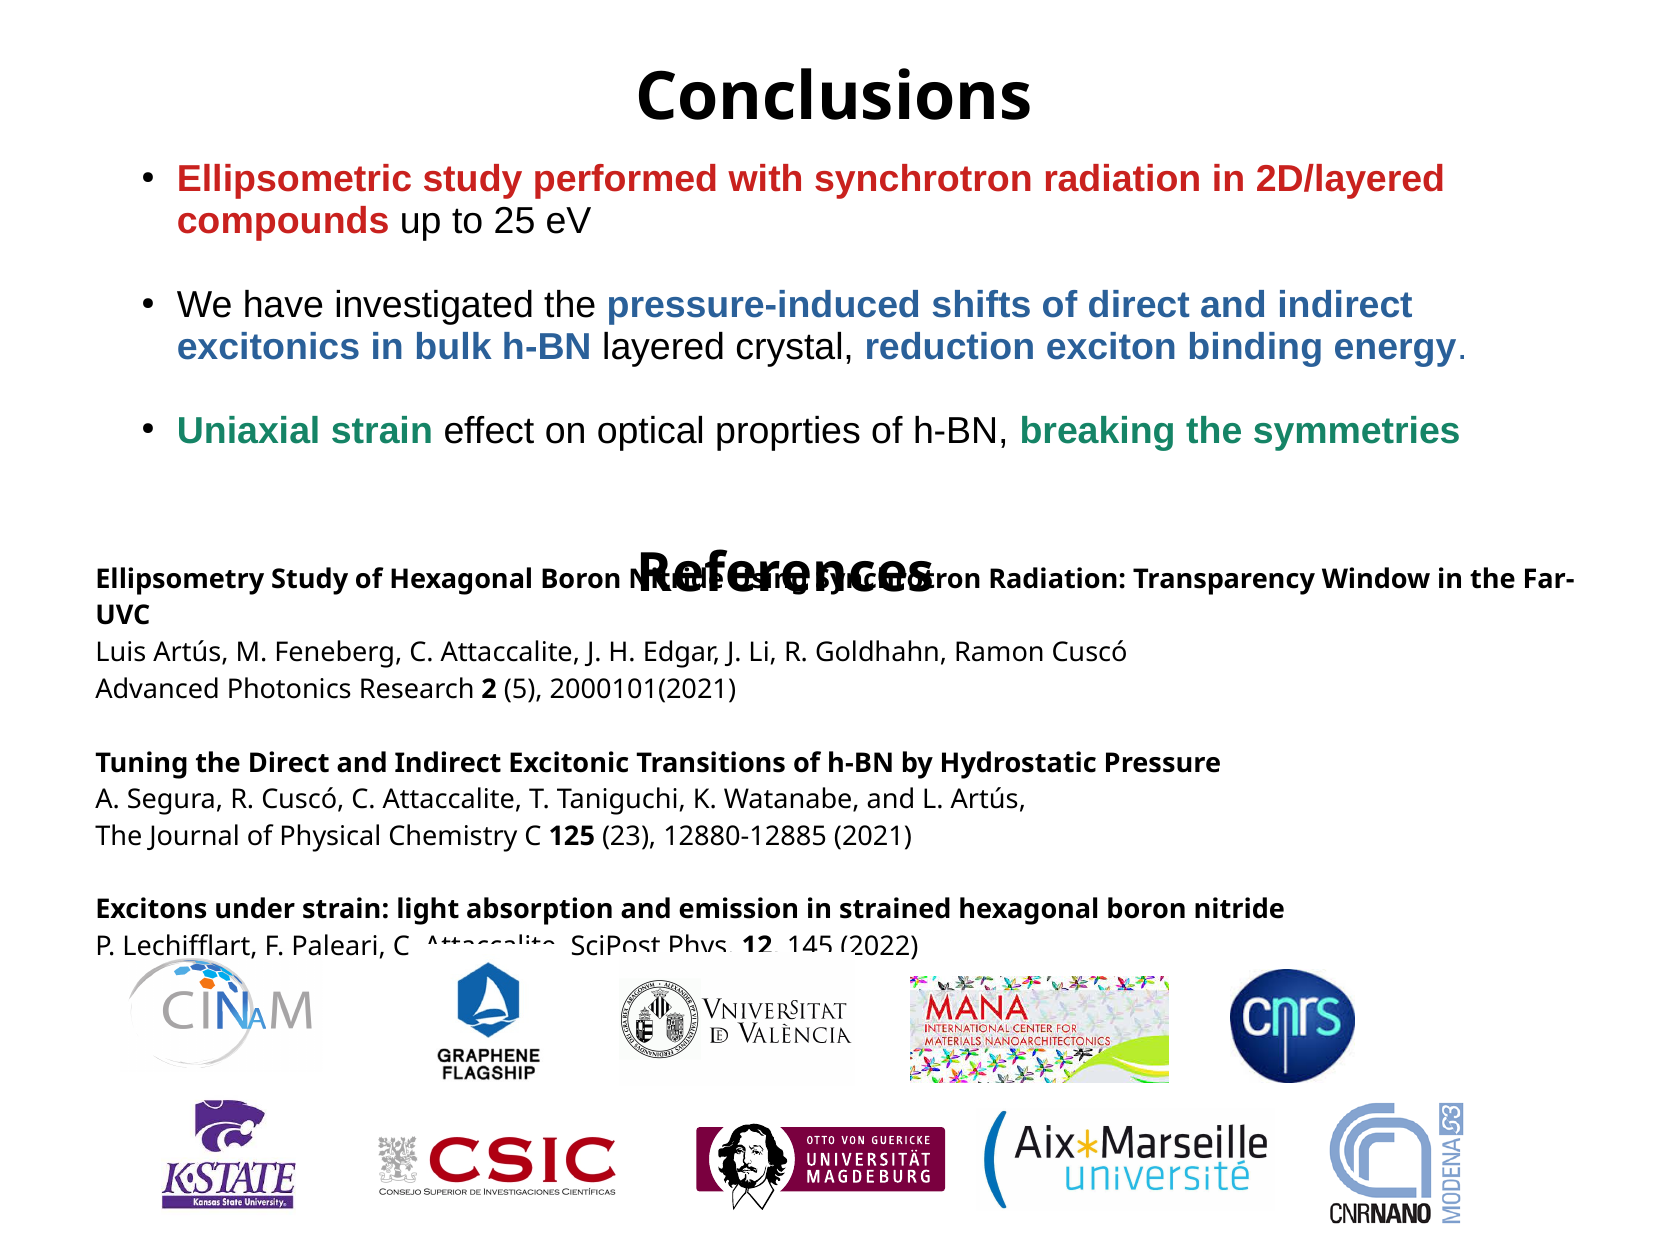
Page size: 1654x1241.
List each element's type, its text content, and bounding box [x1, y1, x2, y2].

picture [1315, 1085, 1471, 1241]
picture [910, 976, 1169, 1083]
picture [120, 948, 323, 1072]
picture [619, 952, 855, 1086]
picture [337, 1099, 662, 1228]
picture [411, 944, 564, 1098]
picture [693, 1120, 948, 1213]
title Conclusions [90, 0, 1579, 187]
title Ellipsometry Study of Hexagonal Boron Nitride Using Synchrotron Radiation: Transparency Window in the Far‐UVC Luis Artús, M. Feneberg, C. Attaccalite, J. H. Edgar, J. Li, R. Goldhahn, Ramon Cuscó Advanced Photonics Research 2 (5), 2000101(2021) Tuning the Direct and Indirect Excitonic Transitions of h‐BN by Hydrostatic Pressure A. Segura, R. Cuscó, C. Attaccalite, T. Taniguchi, K. Watanabe, and L. Artús, The Journal of Physical Chemistry C 125 (23), 12880-12885 (2021) Excitons under strain: light absorption and emission in strained hexagonal boron nitride P. Lechifflart, F. Paleari, C. Attaccalite, SciPost Phys. 12, 145 (2022) [60, 600, 1621, 923]
picture [976, 1108, 1275, 1211]
title References [41, 517, 1531, 623]
picture [161, 1090, 296, 1225]
picture [1230, 969, 1355, 1083]
text_box Ellipsometric study performed with synchrotron radiation in 2D/layered compounds up to 25 eV We have investigated the pressure-induced shifts of direct and indirect excitonics in bulk h-BN layered crystal, reduction exciton binding energy. Uniaxial strain effect on optical proprties of h-BN, breaking the symmetries [126, 150, 1561, 459]
